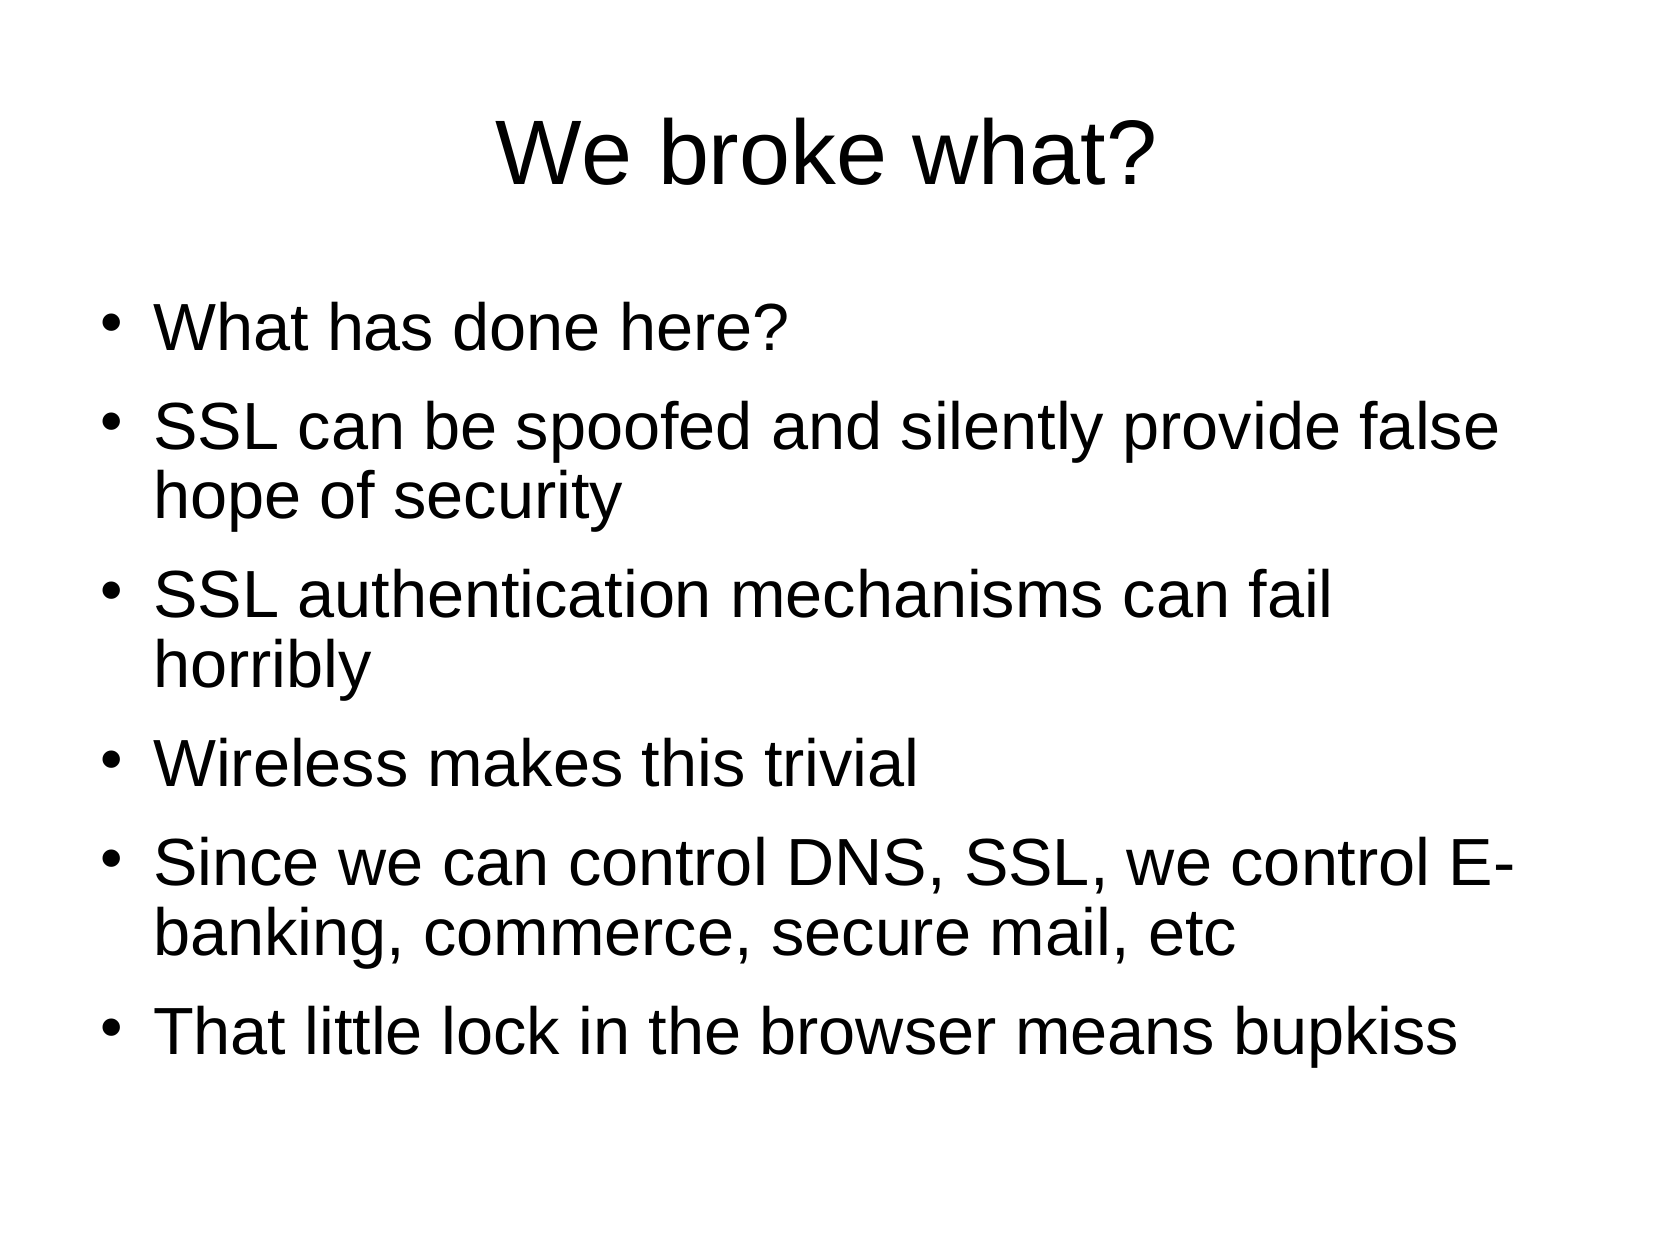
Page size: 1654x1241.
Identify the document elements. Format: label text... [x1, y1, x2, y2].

list What has done here? SSL can be spoofed and silently provide false hope of security SSL authentication mechanisms can fail horribly Wireless makes this trivial Since we can control DNS, SSL, we control E-banking, commerce, secure mail, etc That little lock in the browser means bupkiss [82, 290, 1571, 1111]
title We broke what? [82, 56, 1571, 249]
